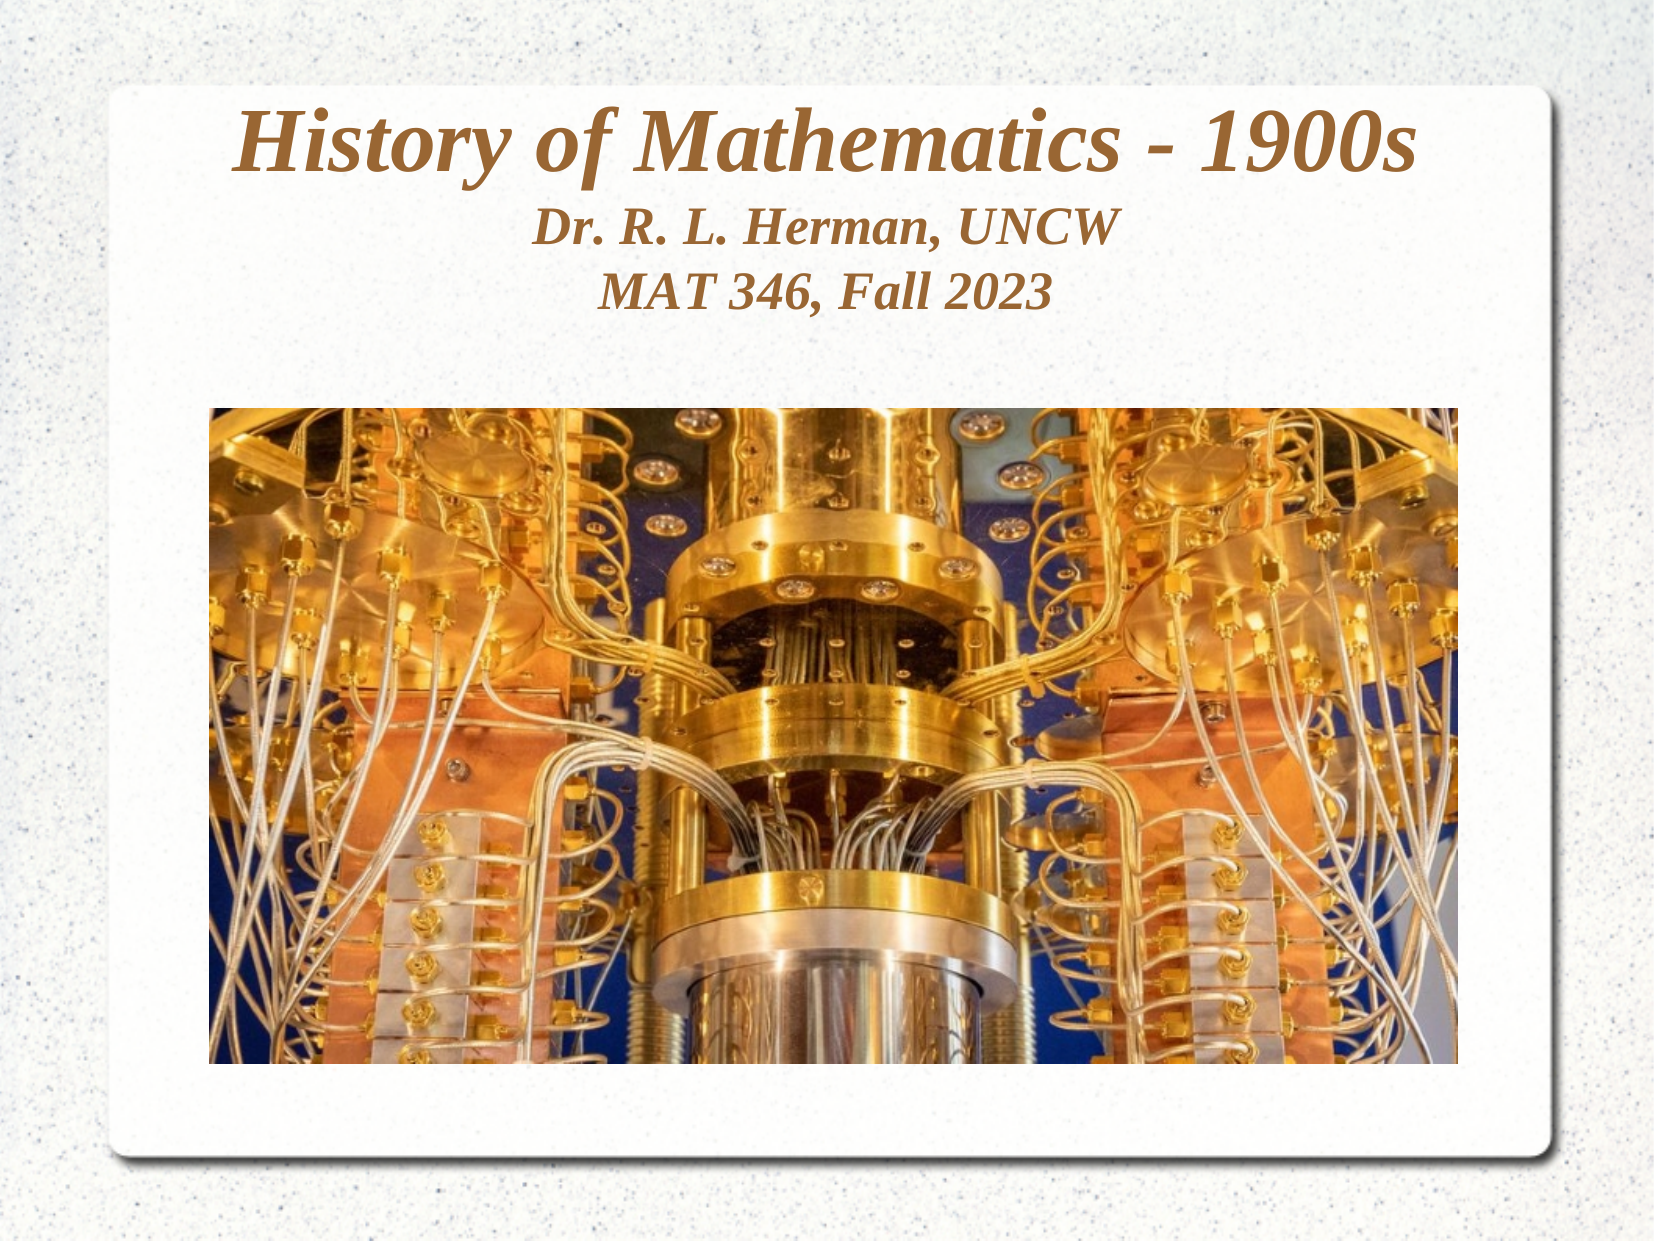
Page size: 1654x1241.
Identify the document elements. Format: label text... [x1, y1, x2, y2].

title History of Mathematics - 1900s Dr. R. L. Herman, UNCW MAT 346, Fall 2023 [118, 79, 1536, 322]
picture [209, 408, 1458, 1064]
